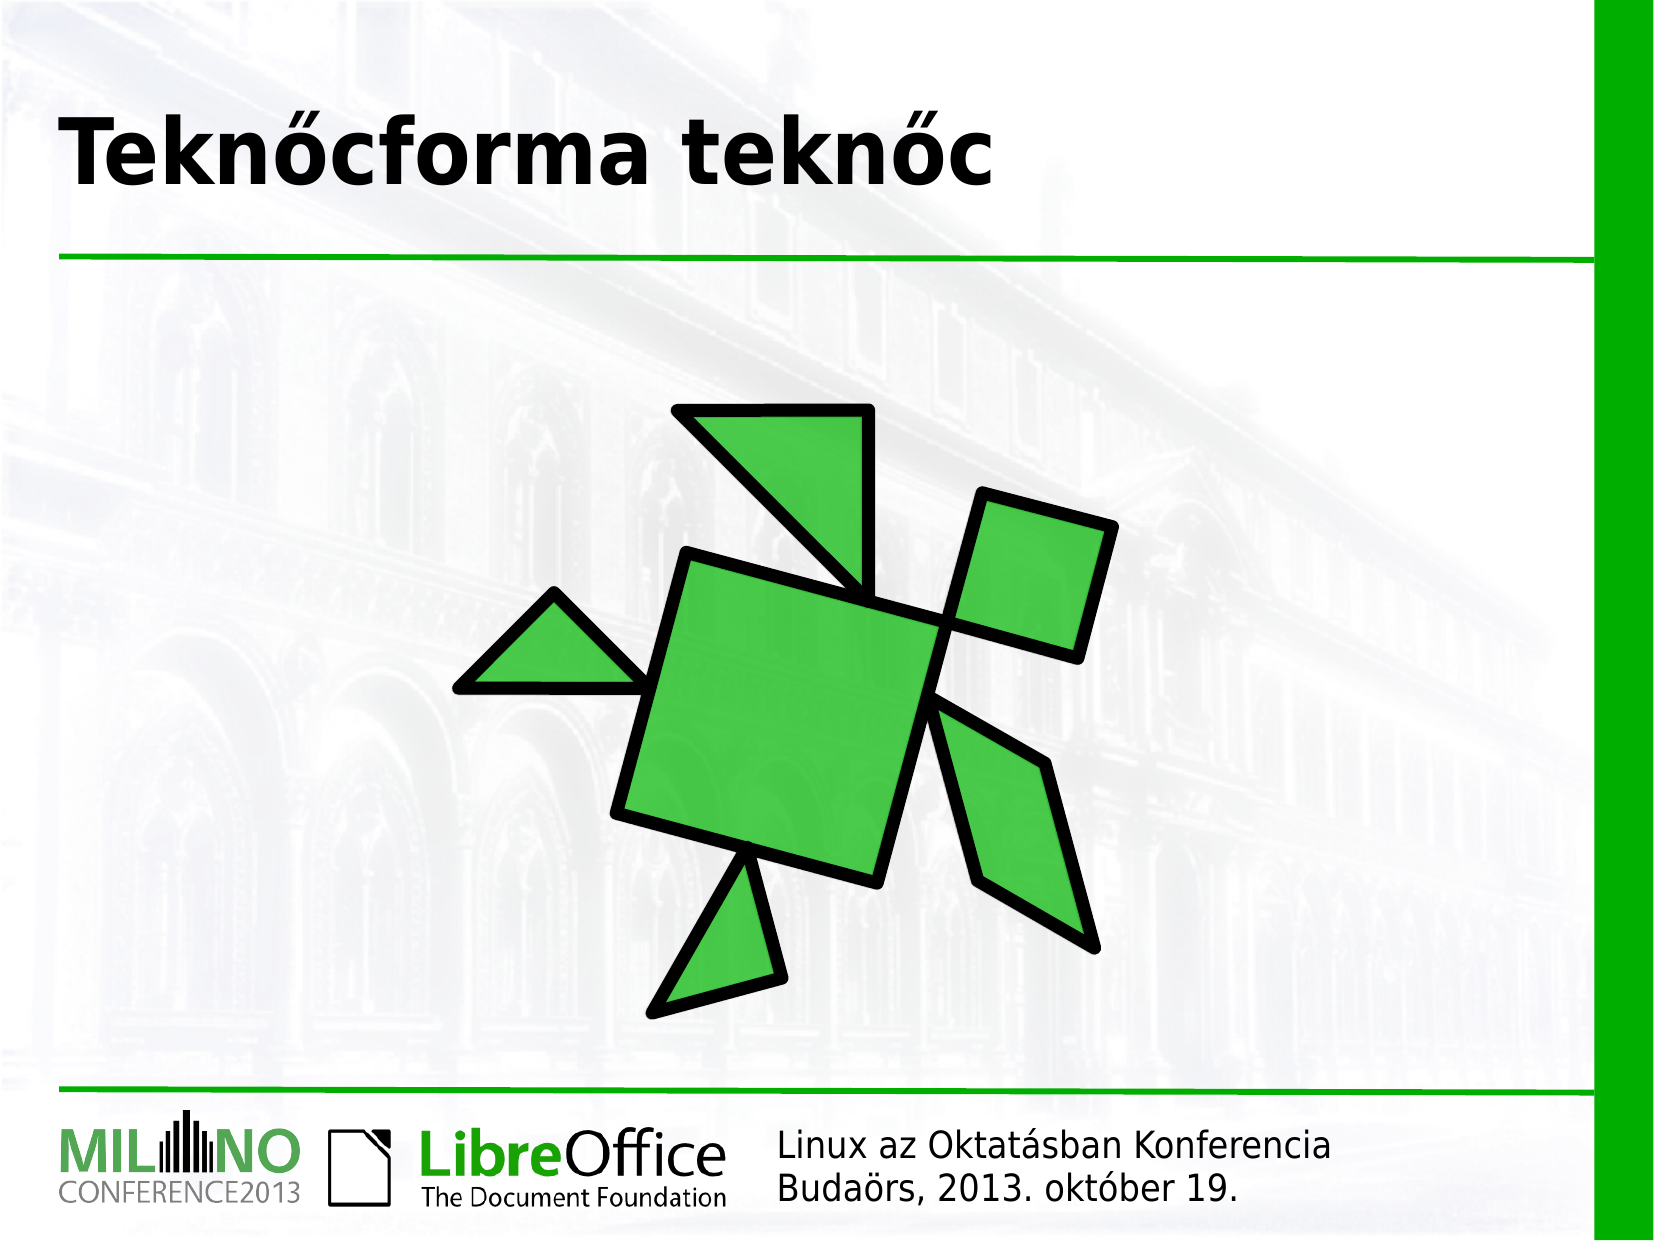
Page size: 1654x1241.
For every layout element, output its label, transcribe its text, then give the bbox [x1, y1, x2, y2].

picture [1, 0, 1594, 1241]
title Teknőcforma teknőc [59, 49, 1548, 257]
text_box [458, 410, 1113, 1013]
